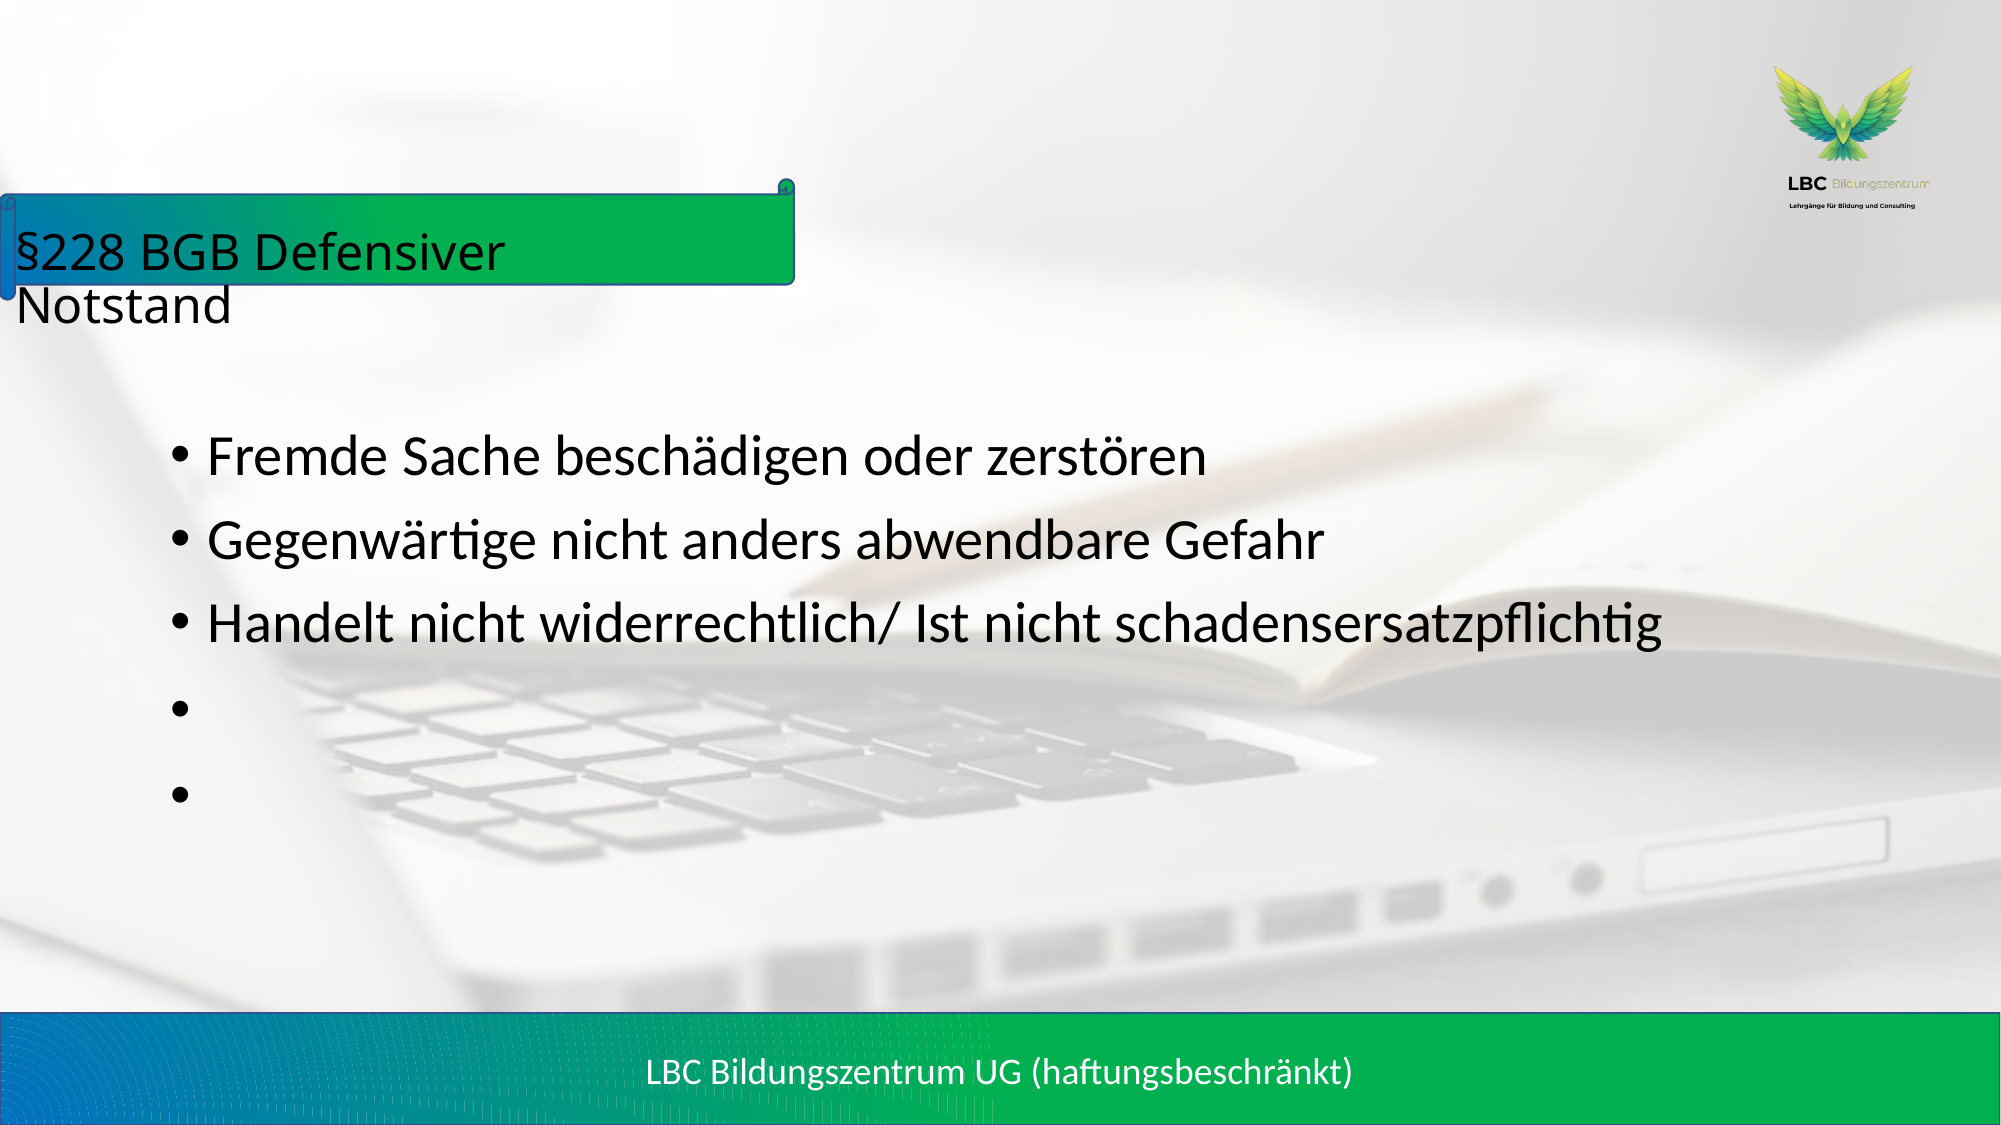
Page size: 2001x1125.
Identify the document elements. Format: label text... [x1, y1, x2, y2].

list Fremde Sache beschädigen oder zerstören Gegenwärtige nicht anders abwendbare Gefahr Handelt nicht widerrechtlich/ Ist nicht schadensersatzpflichtig [155, 417, 1881, 1125]
title §228 BGB Defensiver Notstand [0, 219, 721, 300]
